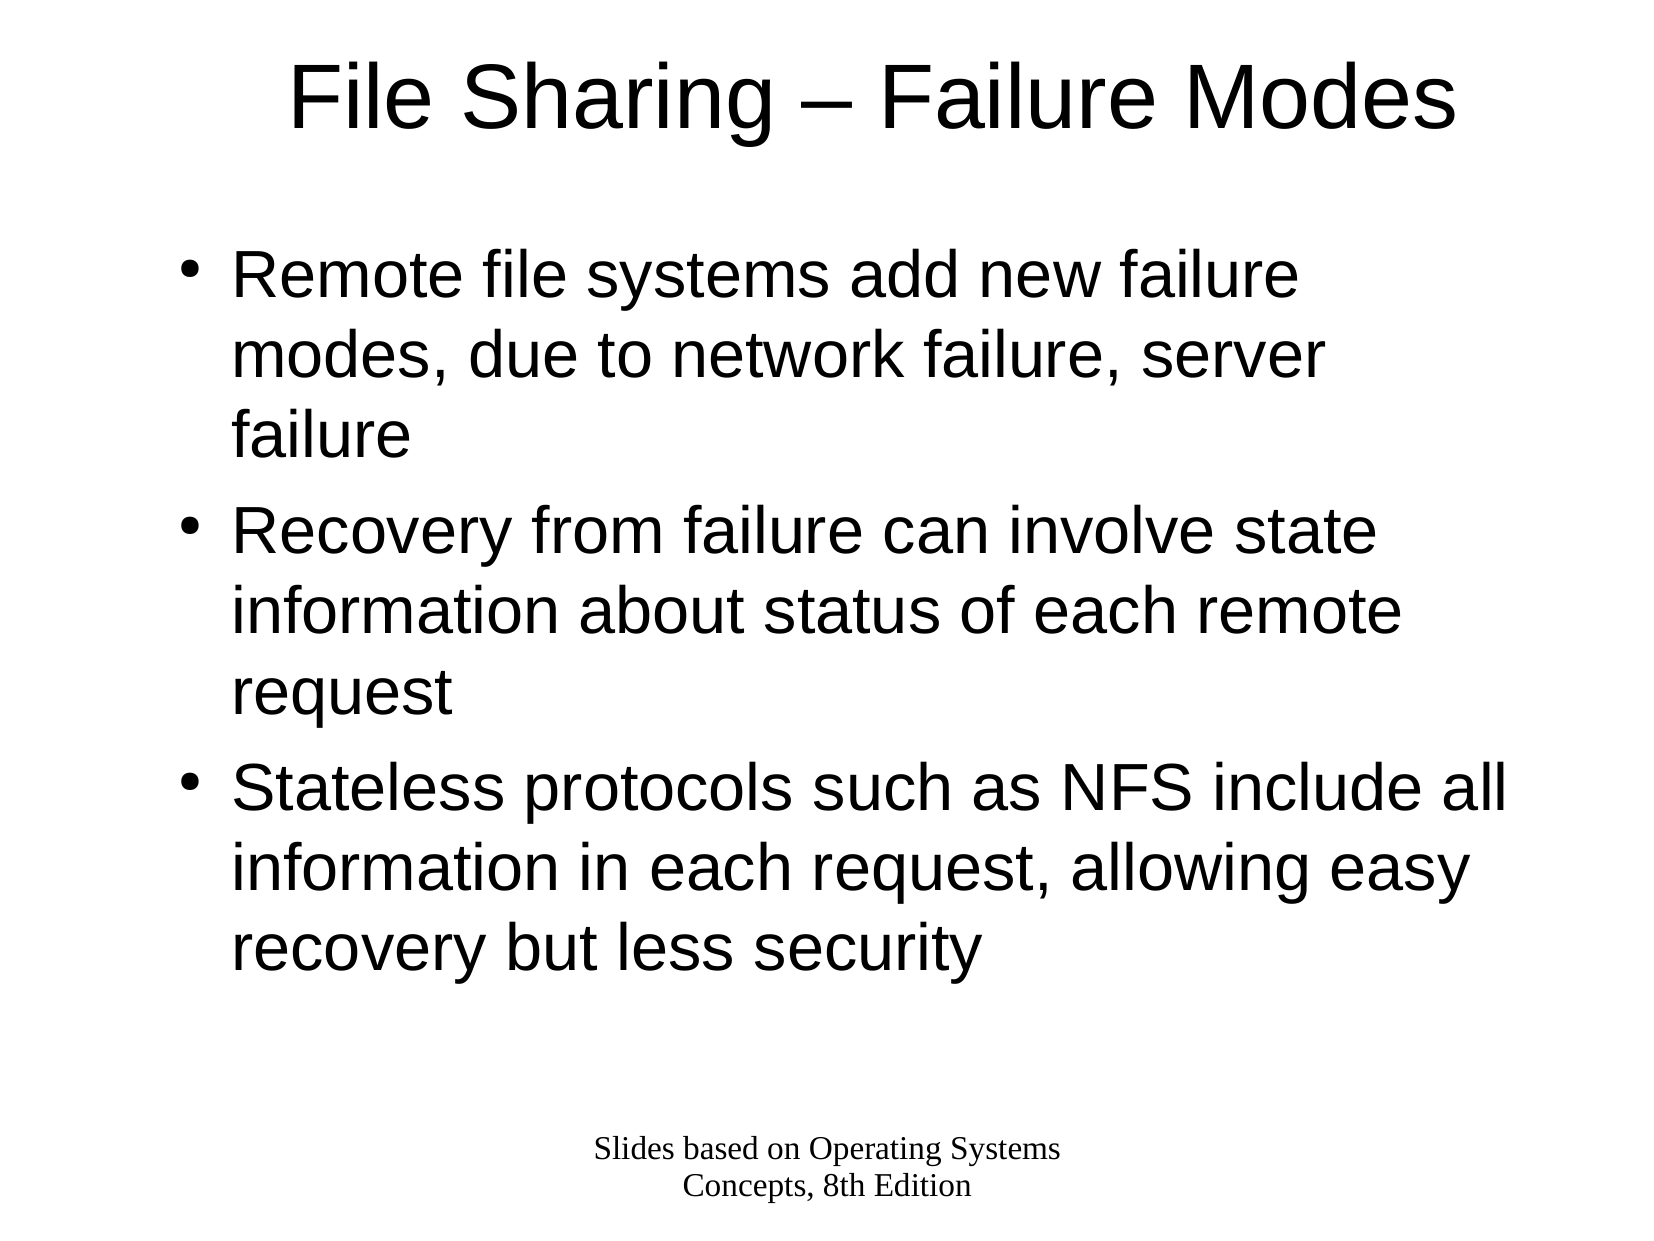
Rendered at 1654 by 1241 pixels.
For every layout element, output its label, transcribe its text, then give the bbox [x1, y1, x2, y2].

list Remote file systems add new failure modes, due to network failure, server failure Recovery from failure can involve state information about status of each remote request Stateless protocols such as NFS include all information in each request, allowing easy recovery but less security [145, 222, 1539, 1024]
title File Sharing – Failure Modes [144, 16, 1571, 155]
